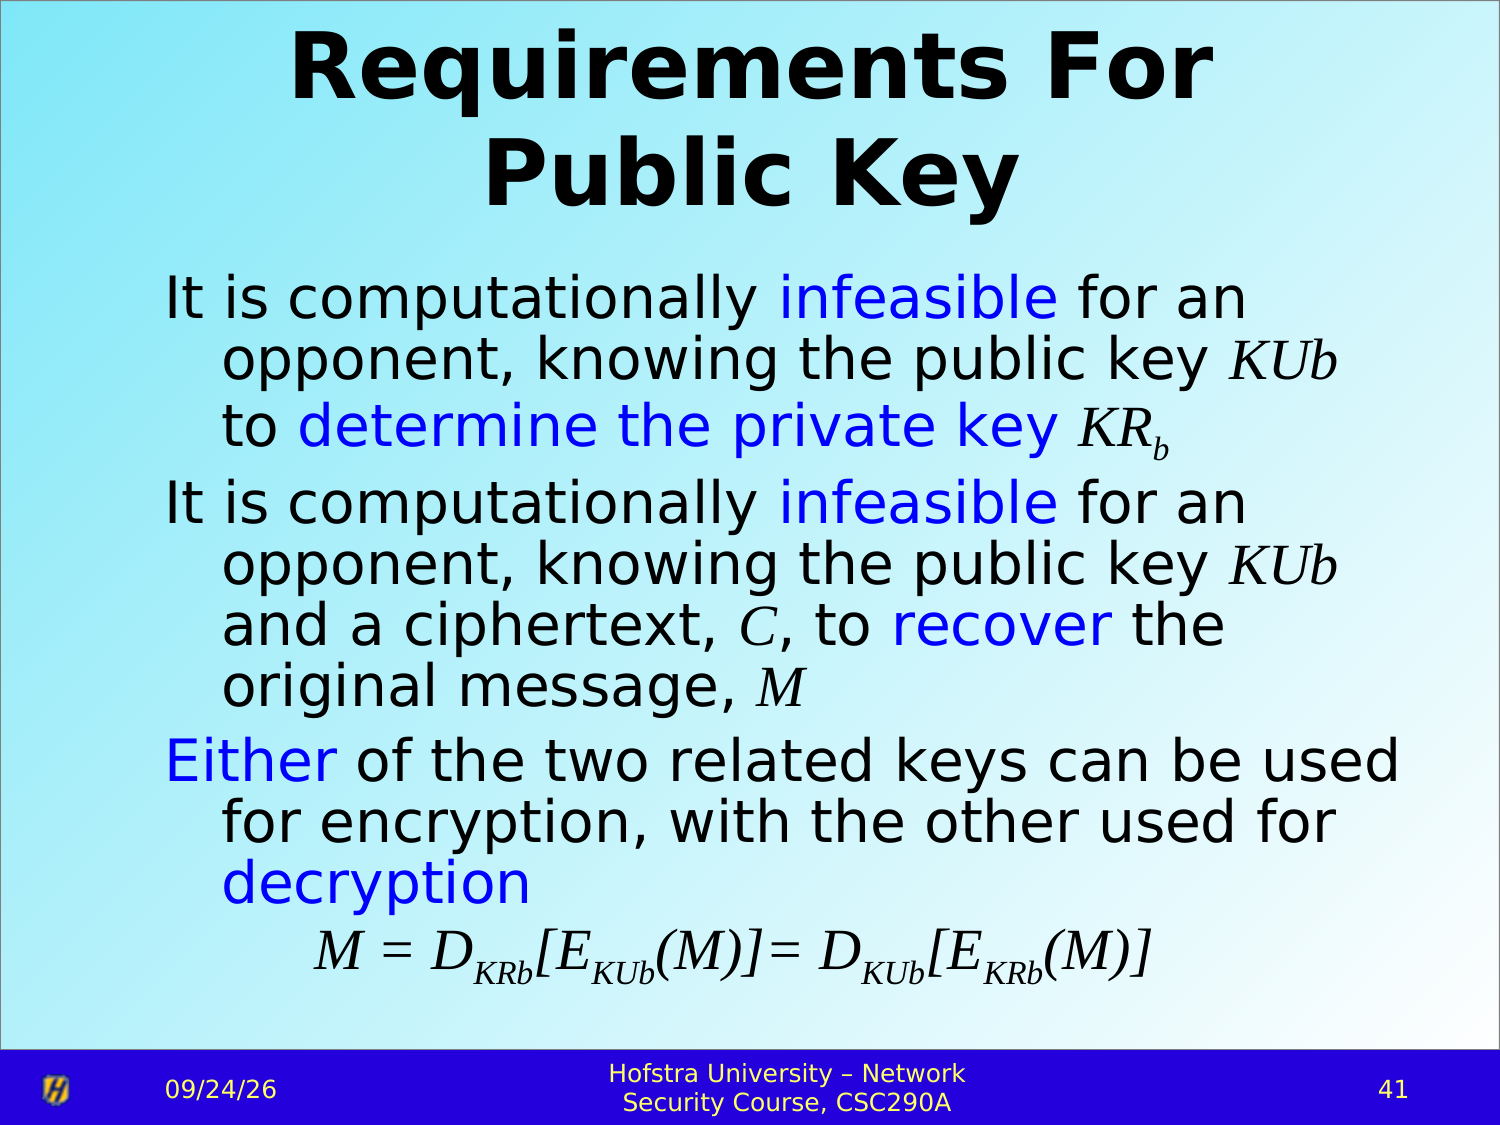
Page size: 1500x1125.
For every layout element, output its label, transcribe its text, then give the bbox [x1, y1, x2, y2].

list It is computationally infeasible for an opponent, knowing the public key KUb to determine the private key KRb It is computationally infeasible for an opponent, knowing the public key KUb and a ciphertext, C, to recover the original message, M Either of the two related keys can be used for encryption, with the other used for decryption M = DKRb[EKUb(M)]= DKUb[EKRb(M)] [150, 262, 1426, 999]
picture [37, 1072, 76, 1110]
title Requirements For Public Key [112, 5, 1391, 236]
